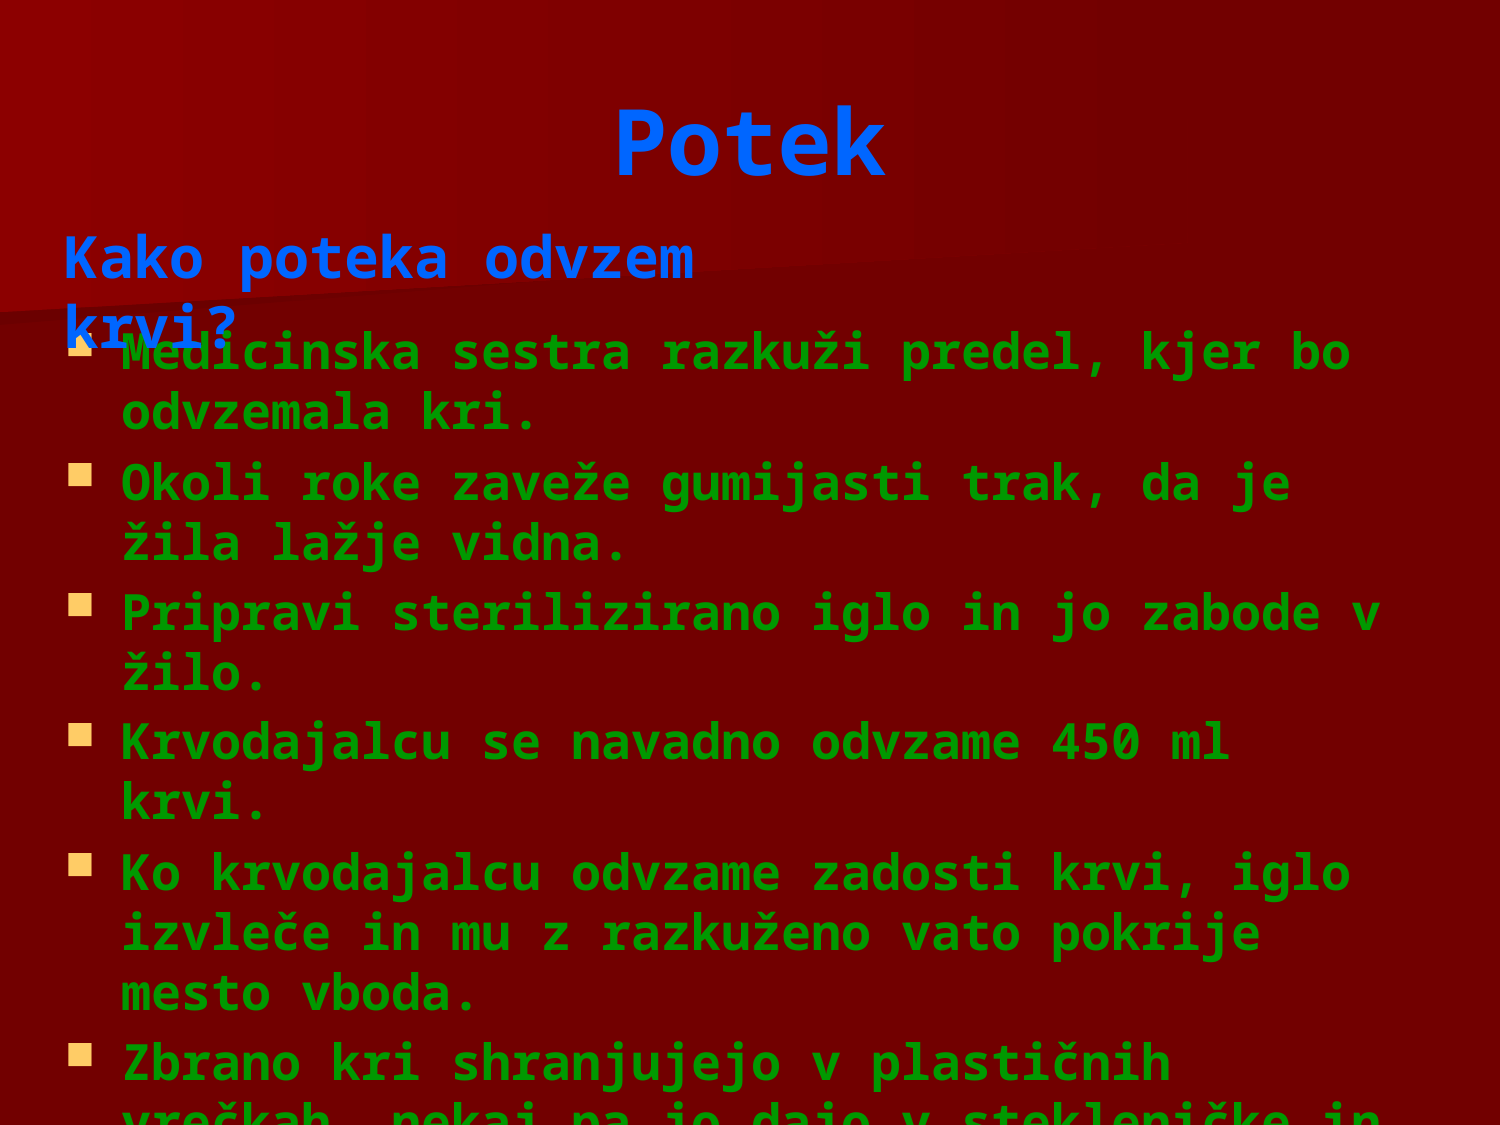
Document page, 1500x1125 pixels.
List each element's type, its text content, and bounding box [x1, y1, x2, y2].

text_box Kako poteka odvzem krvi? [50, 212, 825, 368]
title Potek [75, 45, 1425, 233]
list Medicinska sestra razkuži predel, kjer bo odvzemala kri. Okoli roke zaveže gumijasti trak, da je žila lažje vidna. Pripravi sterilizirano iglo in jo zabode v žilo. Krvodajalcu se navadno odvzame 450 ml krvi. Ko krvodajalcu odvzame zadosti krvi, iglo izvleče in mu z razkuženo vato pokrije mesto vboda. Zbrano kri shranjujejo v plastičnih vrečkah, nekaj pa jo dajo v stekleničke in jih analizirajo, da lahko določijo krvno skupino in bolezni. [50, 312, 1413, 1125]
